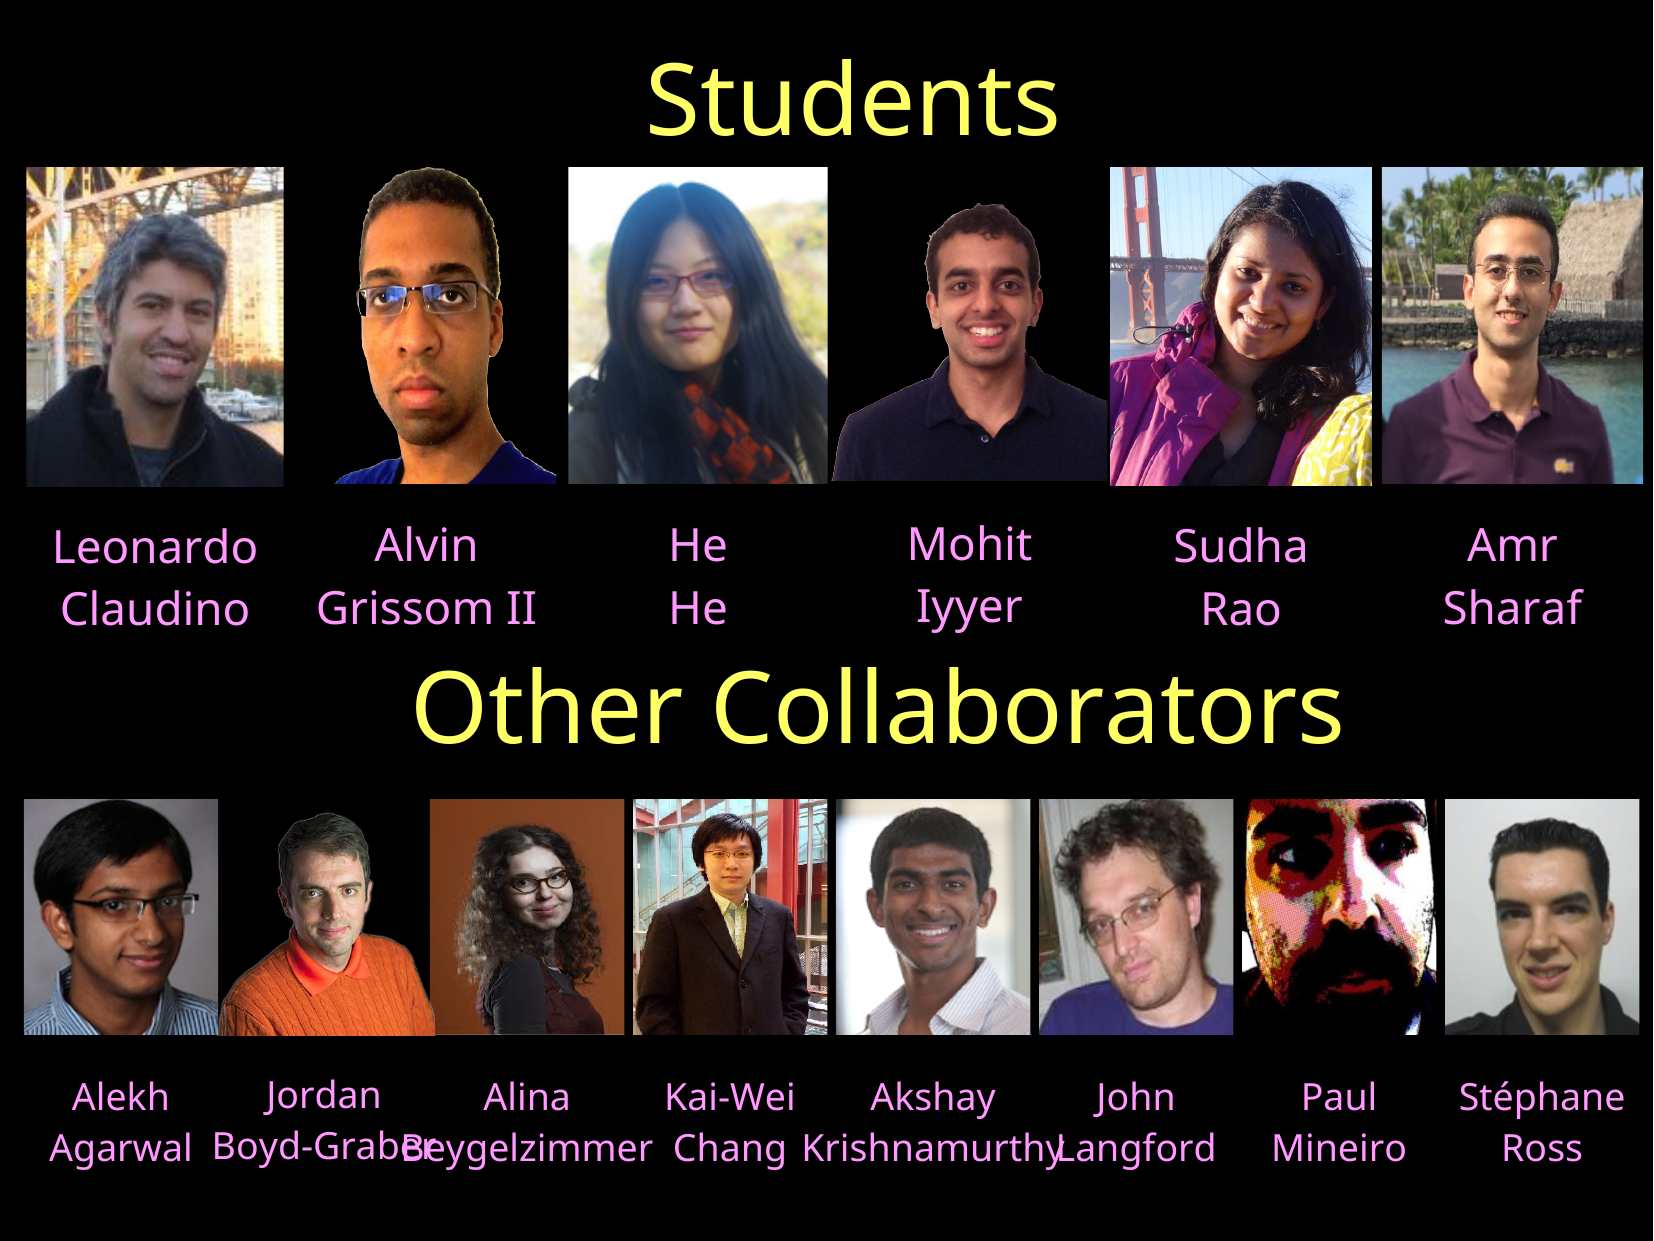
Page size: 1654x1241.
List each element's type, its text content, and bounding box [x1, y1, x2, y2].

text_box Other Collaborators [410, 636, 1243, 770]
picture [23, 796, 625, 1036]
picture [1381, 167, 1644, 484]
picture [835, 799, 1031, 1035]
picture [831, 167, 1108, 481]
picture [1039, 799, 1234, 1035]
picture [26, 167, 284, 487]
picture [296, 167, 557, 484]
picture [1445, 799, 1640, 1035]
text_box Students [645, 28, 1008, 162]
picture [1242, 799, 1437, 1035]
picture [633, 799, 828, 1035]
picture [568, 167, 828, 484]
picture [1110, 167, 1372, 486]
